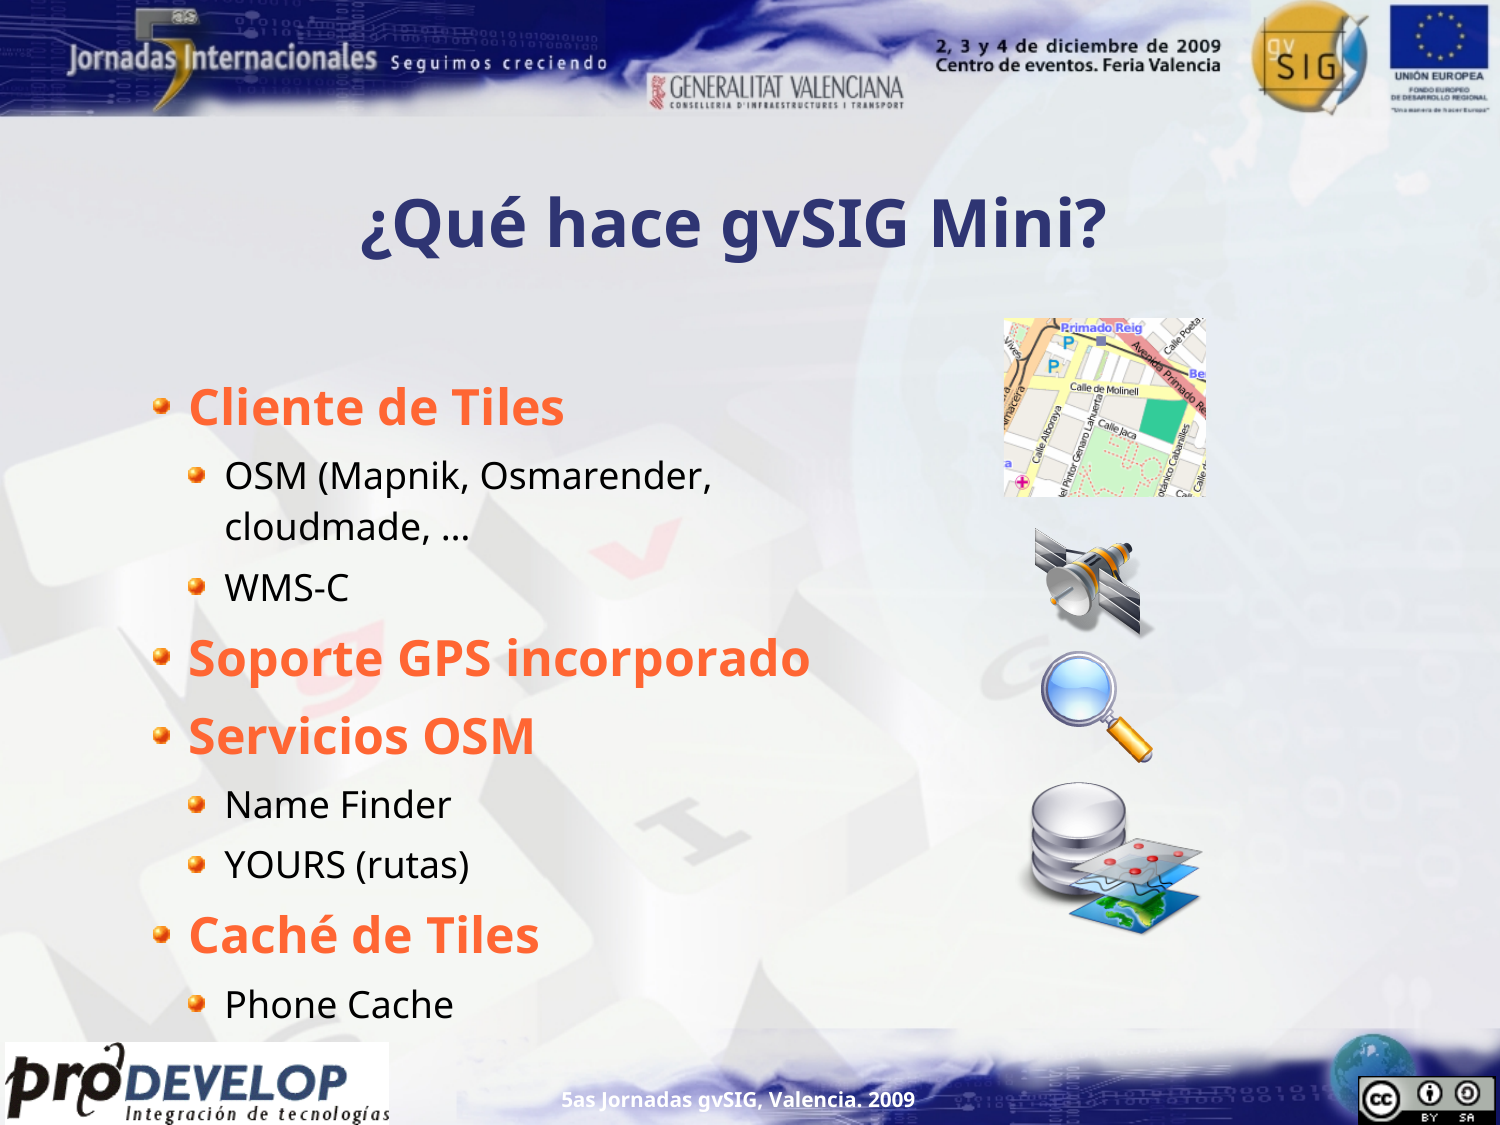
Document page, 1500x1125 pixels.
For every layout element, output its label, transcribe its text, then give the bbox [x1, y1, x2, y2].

picture [0, 0, 1500, 1125]
list Cliente de Tiles OSM (Mapnik, Osmarender, cloudmade, … WMS-C Soporte GPS incorporado Servicios OSM Name Finder YOURS (rutas) Caché de Tiles Phone Cache [118, 372, 857, 1071]
title ¿Qué hace gvSIG Mini? [59, 118, 1410, 325]
